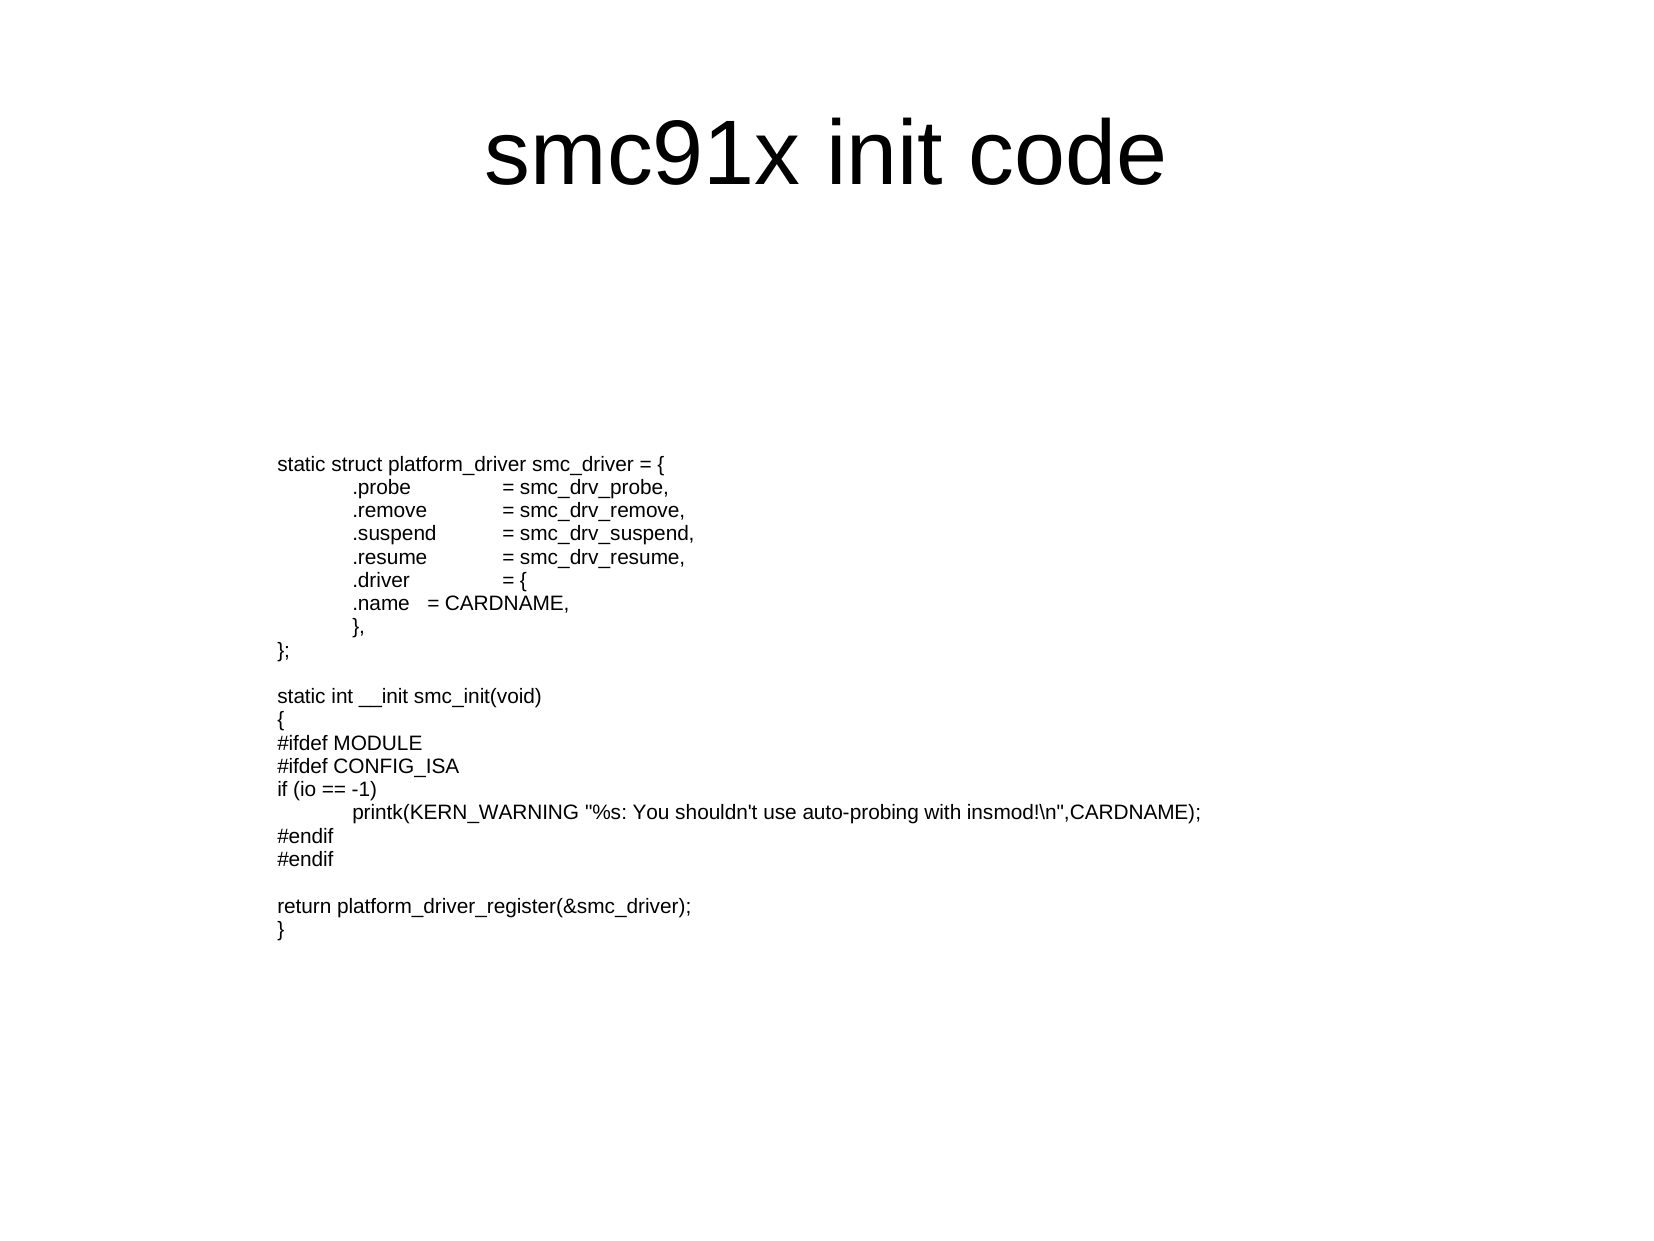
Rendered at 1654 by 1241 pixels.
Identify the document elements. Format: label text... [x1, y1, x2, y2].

text_box static struct platform_driver smc_driver = { .probe = smc_drv_probe, .remove = smc_drv_remove, .suspend = smc_drv_suspend, .resume = smc_drv_resume, .driver = { .name = CARDNAME, }, }; static int __init smc_init(void) { #ifdef MODULE #ifdef CONFIG_ISA if (io == -1) printk(KERN_WARNING "%s: You shouldn't use auto-probing with insmod!\n",CARDNAME); #endif #endif return platform_driver_register(&smc_driver); } [262, 421, 1352, 1087]
title smc91x init code [82, 56, 1571, 250]
